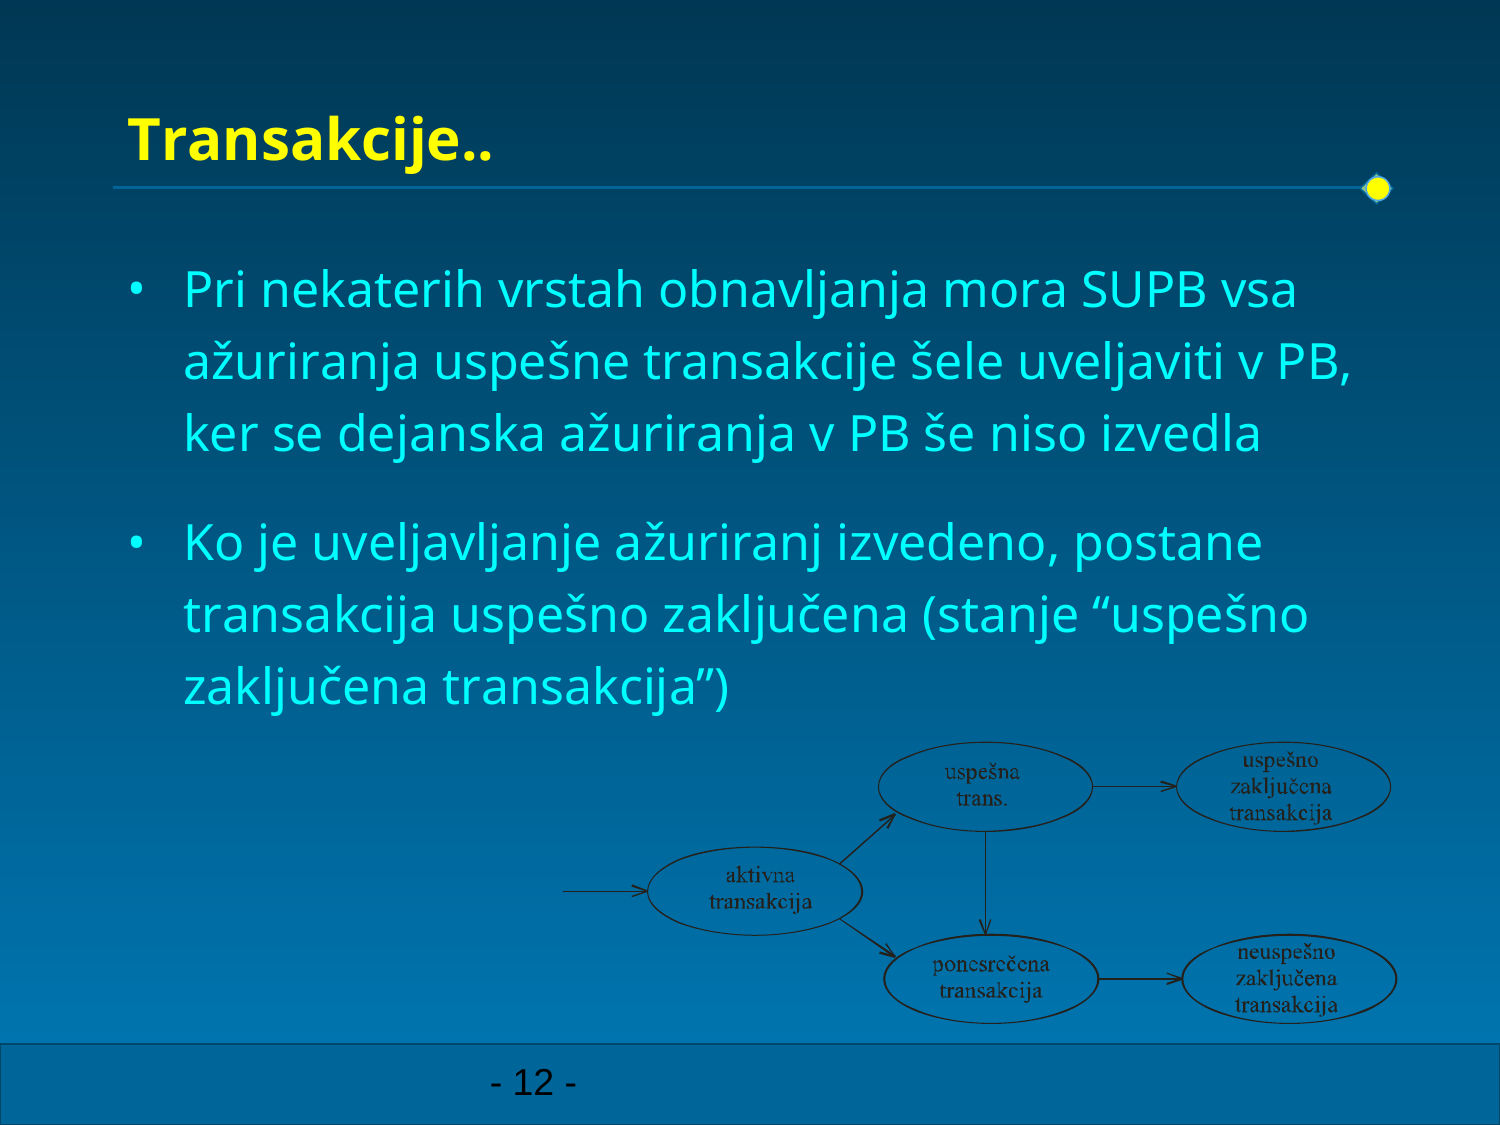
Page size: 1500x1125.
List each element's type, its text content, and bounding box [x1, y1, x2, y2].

title Transakcije.. [112, 94, 1388, 181]
chart [560, 739, 1400, 1027]
list Pri nekaterih vrstah obnavljanja mora SUPB vsa ažuriranja uspešne transakcije šele uveljaviti v PB, ker se dejanska ažuriranja v PB še niso izvedla Ko je uveljavljanje ažuriranj izvedeno, postane transakcija uspešno zaključena (stanje “uspešno zaključena transakcija”) [112, 237, 1436, 788]
